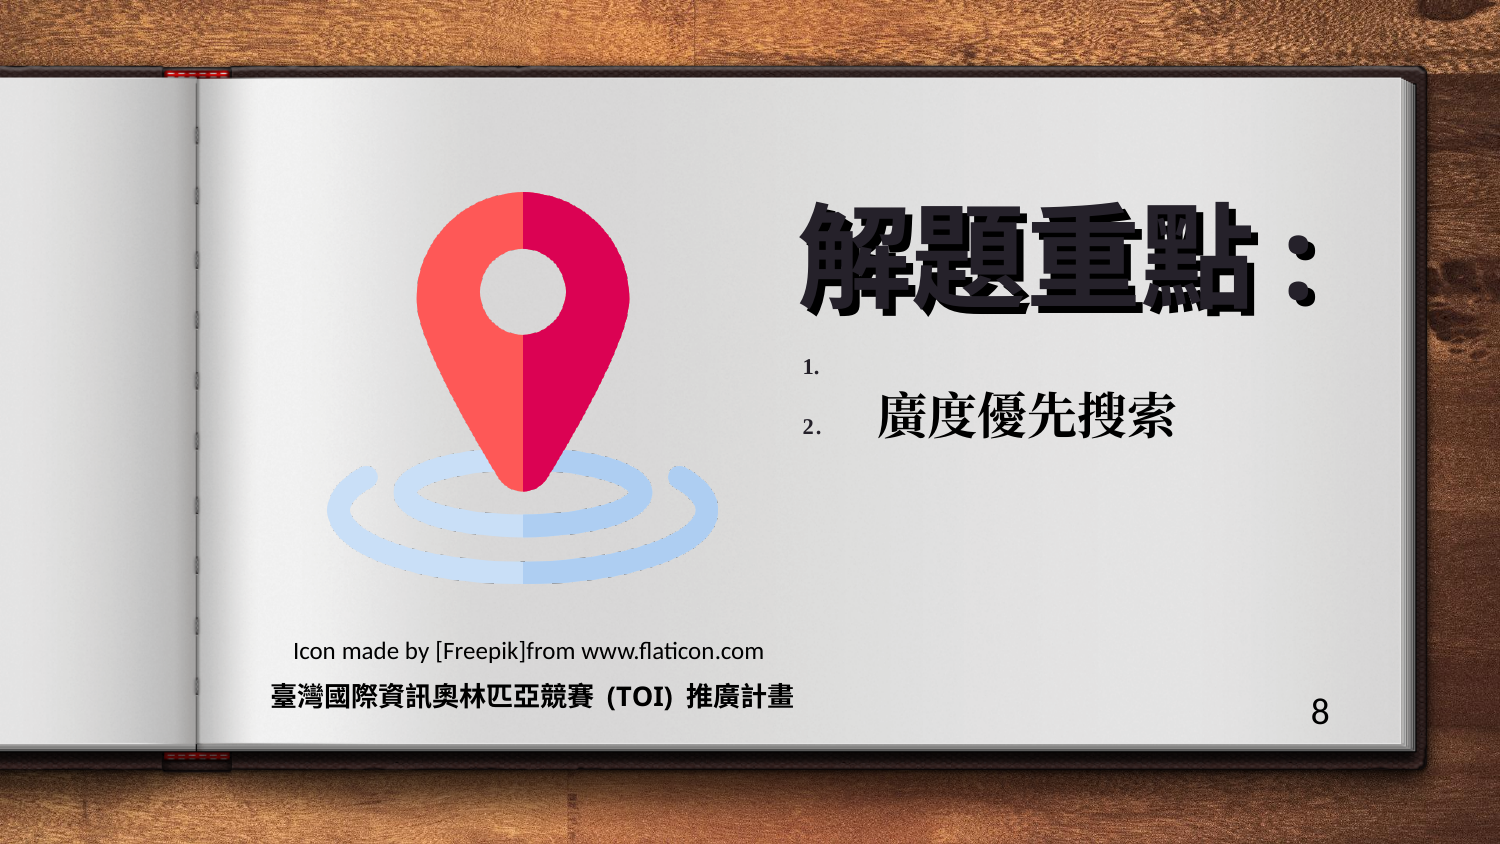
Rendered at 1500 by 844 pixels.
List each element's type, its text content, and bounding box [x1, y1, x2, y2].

title 解題重點: [782, 146, 1313, 338]
text_box Icon made by [Freepik]from www.flaticon.com [278, 627, 867, 672]
picture [327, 192, 718, 584]
subtitle 廣度優先搜索 [787, 309, 1361, 584]
text_box [1295, 672, 1386, 737]
